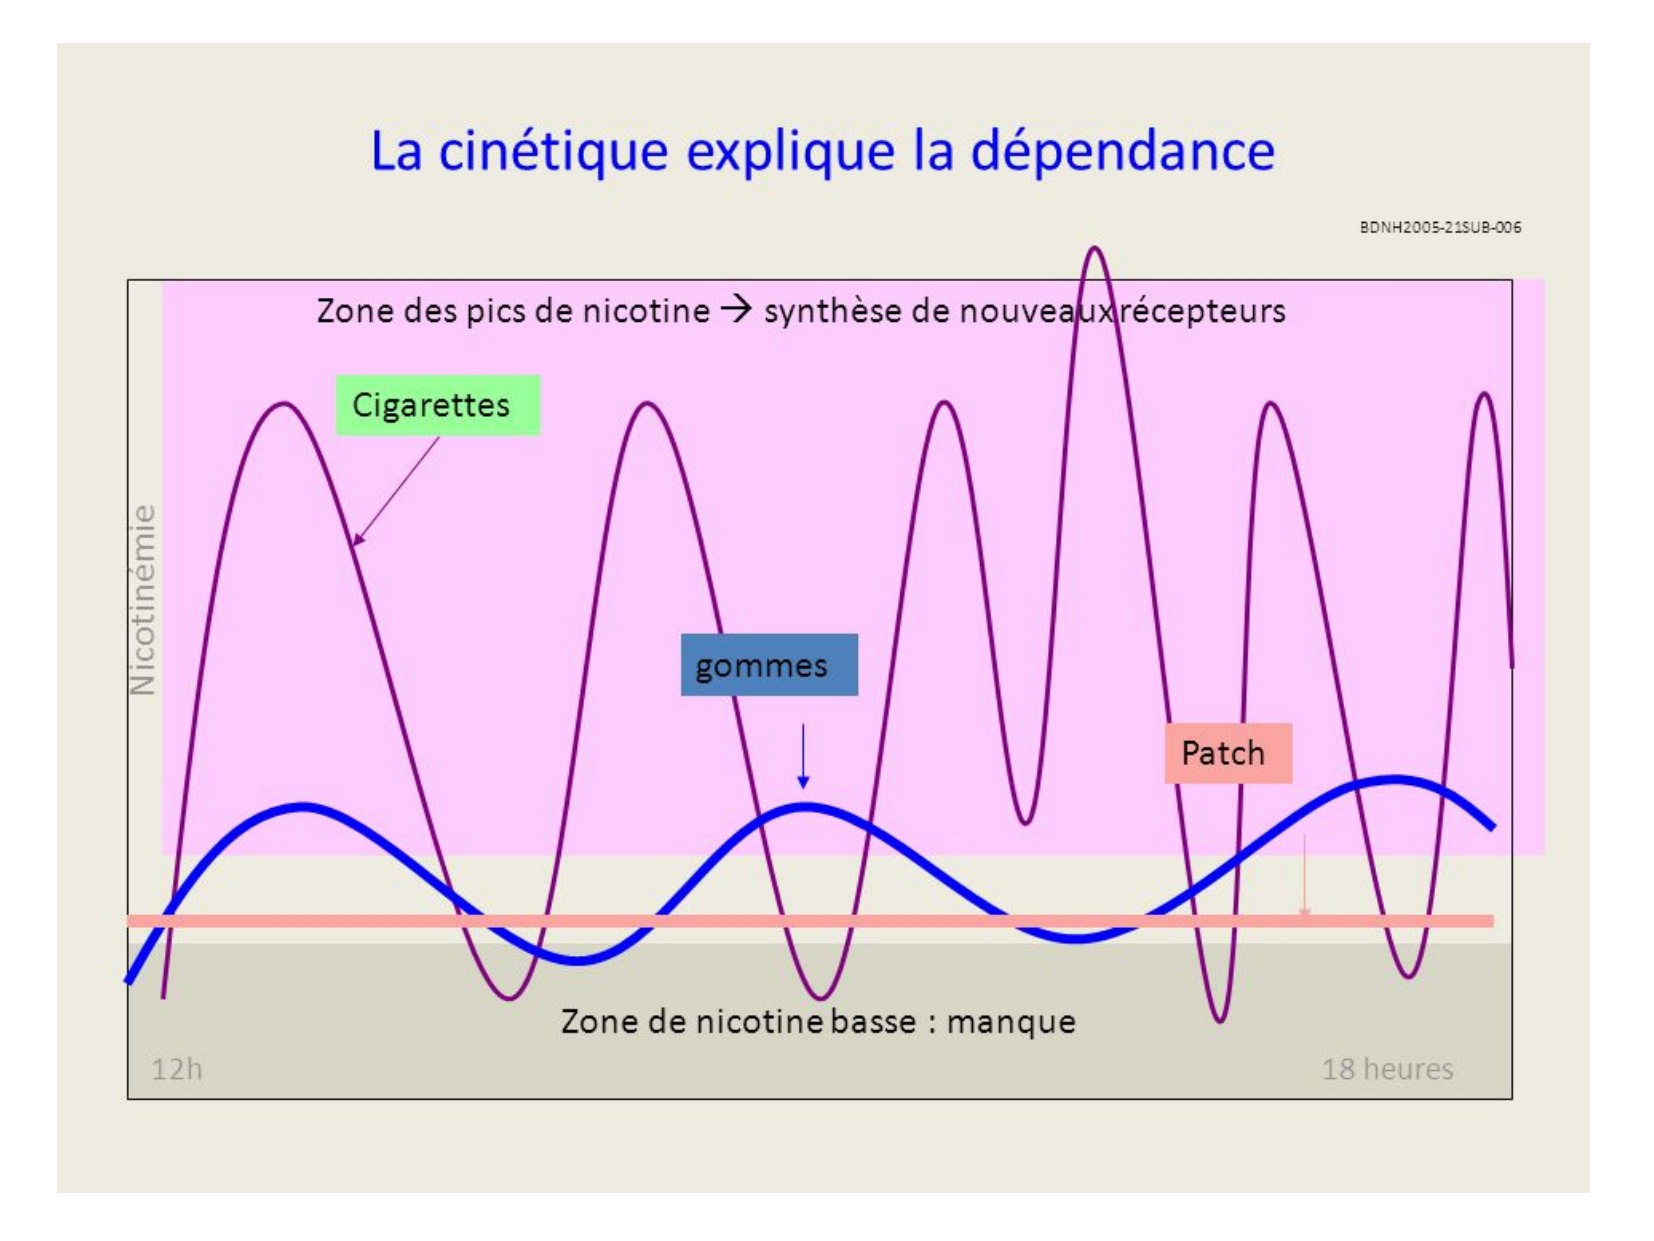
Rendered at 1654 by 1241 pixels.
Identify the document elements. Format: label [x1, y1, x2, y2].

picture [57, 43, 1590, 1193]
